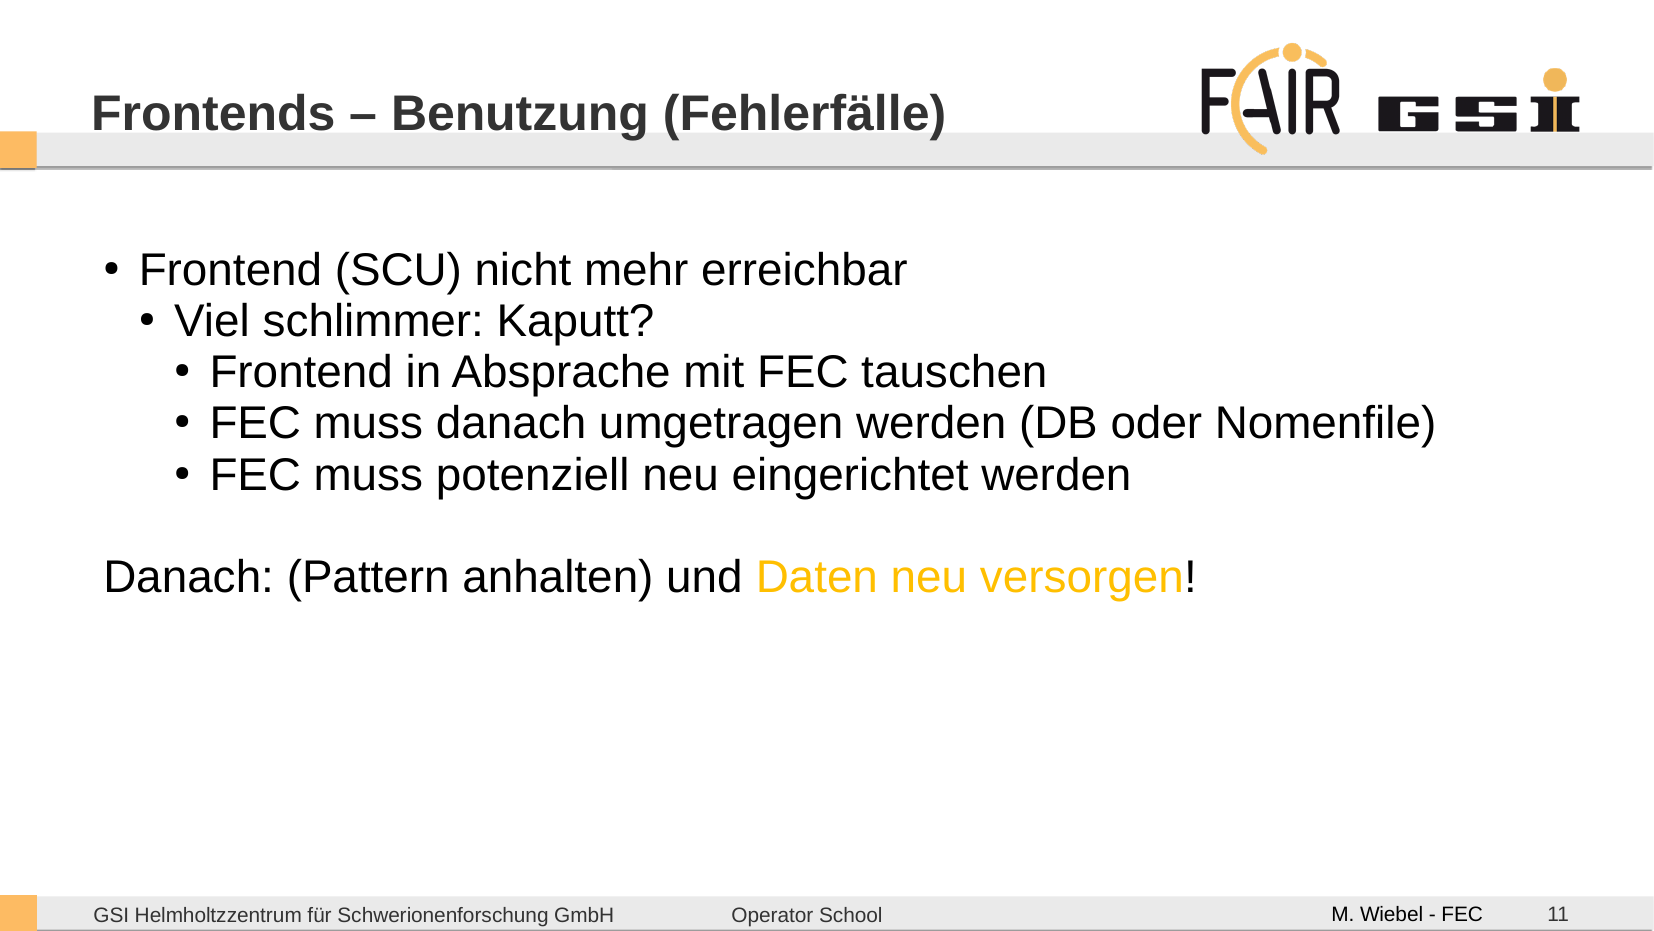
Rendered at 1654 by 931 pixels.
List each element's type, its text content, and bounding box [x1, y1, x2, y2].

title Frontends – Benutzung (Fehlerfälle) [76, 41, 1288, 149]
picture [1200, 40, 1341, 157]
picture [1376, 65, 1581, 132]
text_box Frontend (SCU) nicht mehr erreichbar Viel schlimmer: Kaputt? Frontend in Absprache mit FEC tauschen FEC muss danach umgetragen werden (DB oder Nomenfile) FEC muss potenziell neu eingerichtet werden Danach: (Pattern anhalten) und Daten neu versorgen! [88, 236, 1565, 827]
